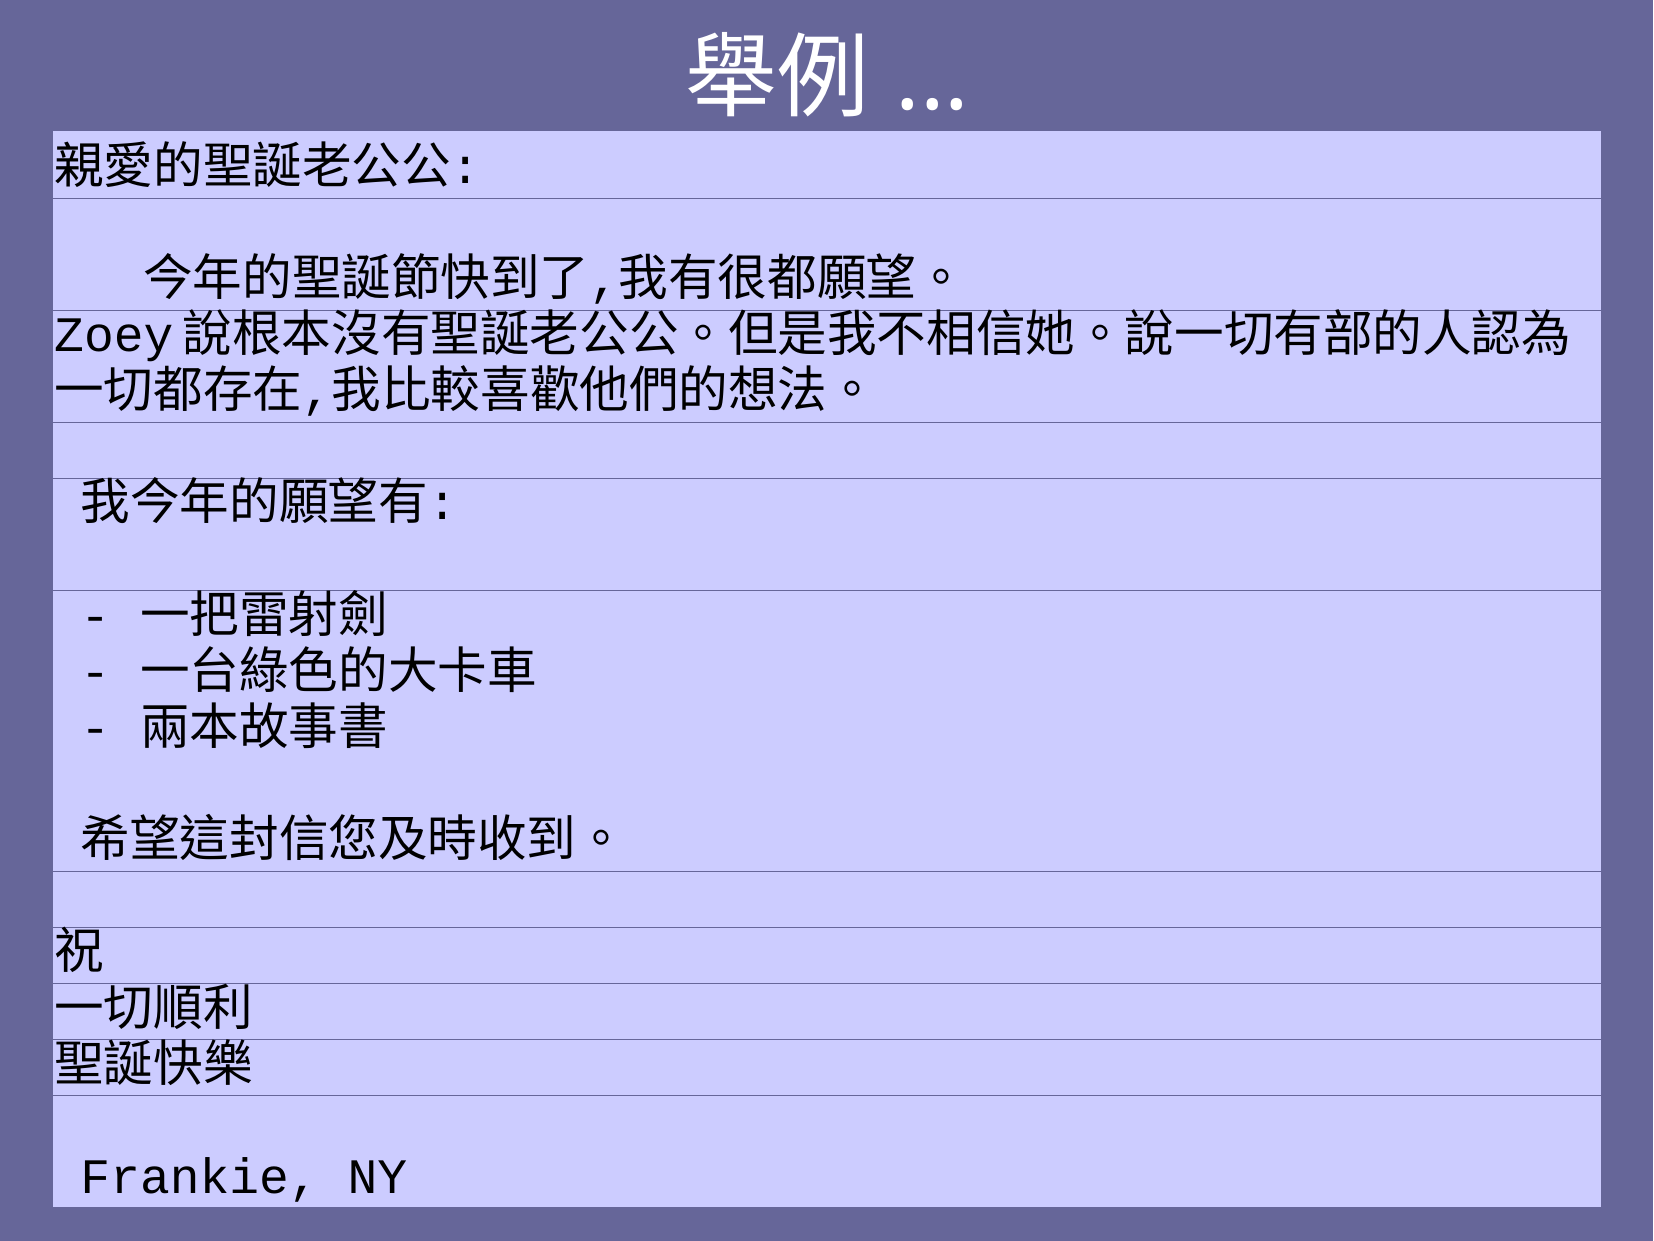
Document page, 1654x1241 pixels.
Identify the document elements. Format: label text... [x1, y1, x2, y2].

chart [53, 130, 1602, 1241]
title 舉例... [121, 0, 1534, 130]
